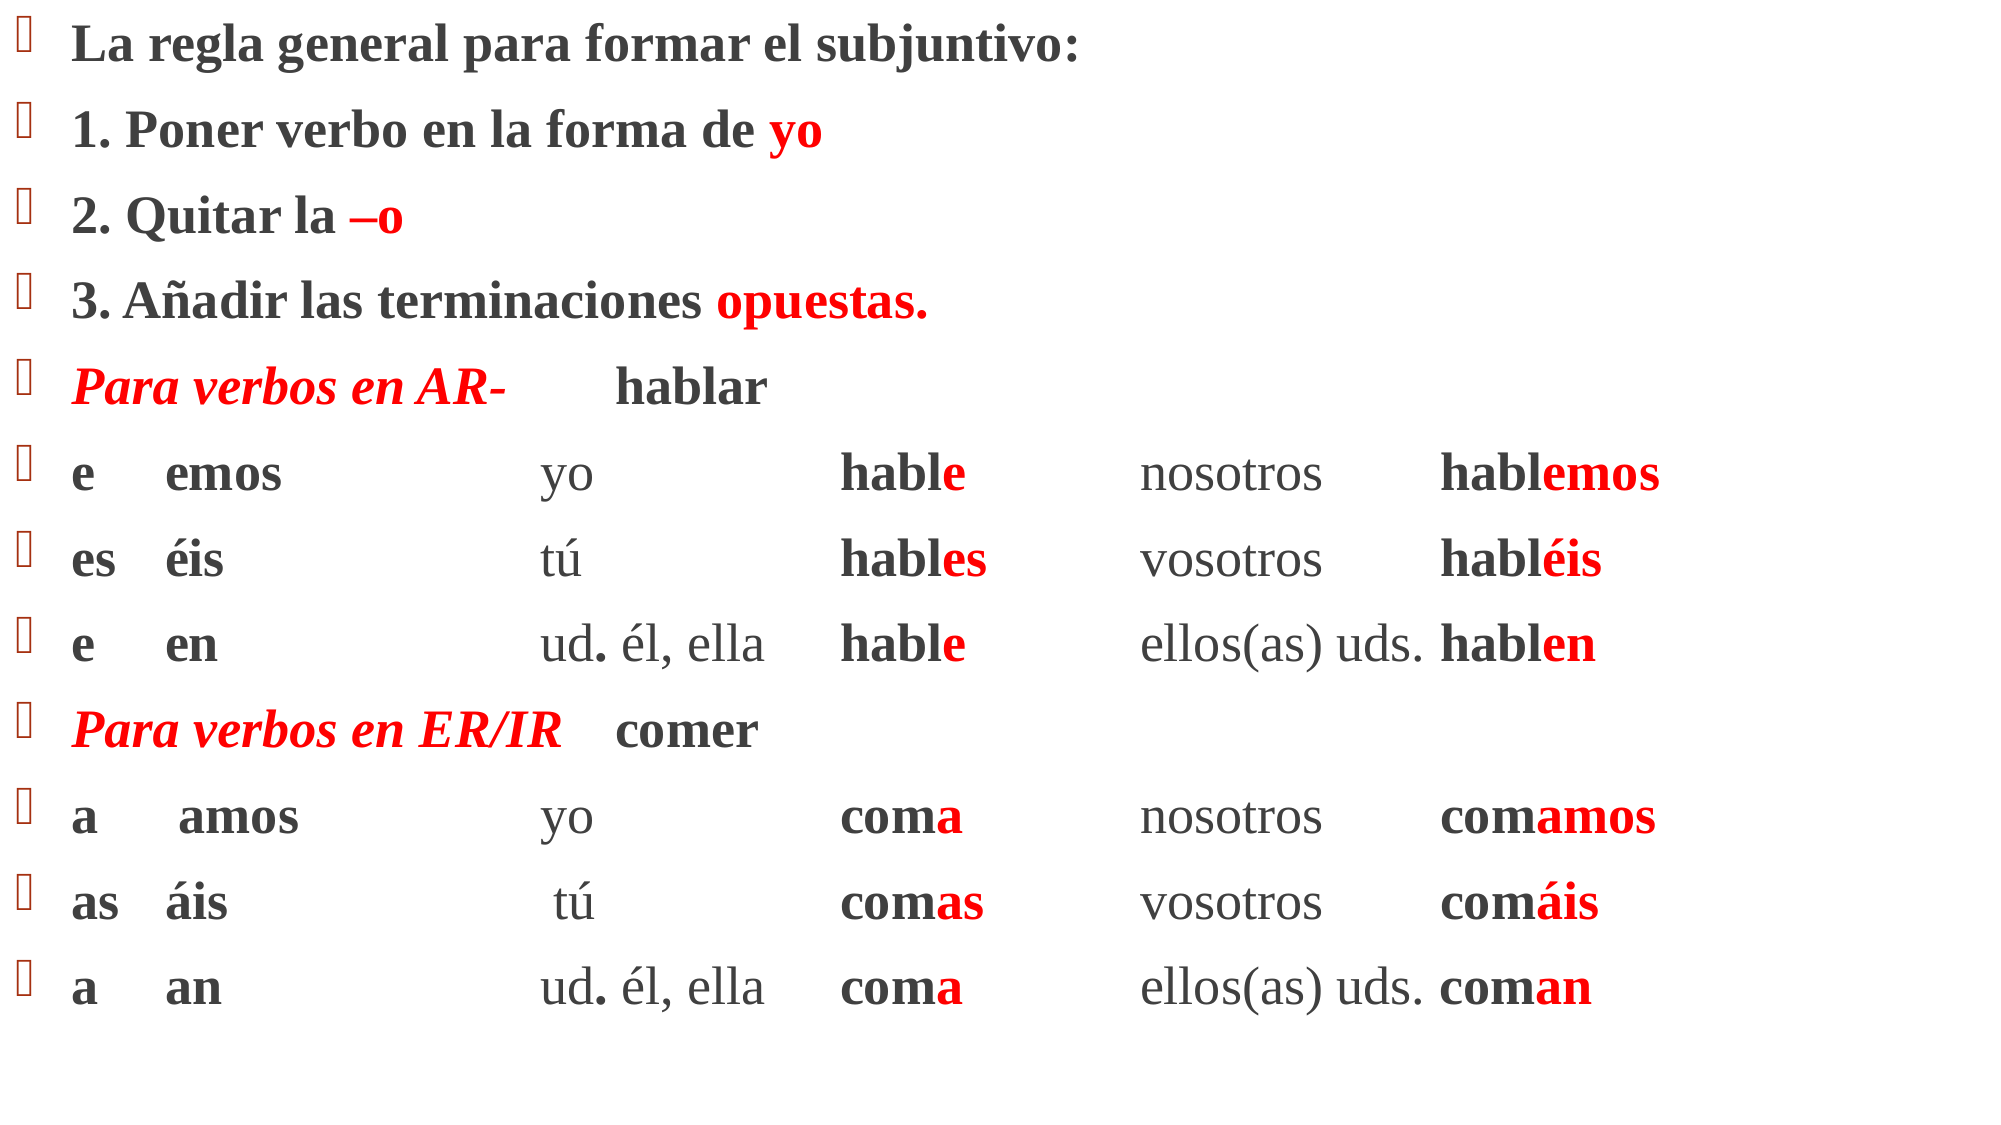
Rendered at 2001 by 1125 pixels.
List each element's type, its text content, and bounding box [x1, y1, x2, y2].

list La regla general para formar el subjuntivo: 1. Poner verbo en la forma de yo 2. Quitar la –o 3. Añadir las terminaciones opuestas. Para verbos en AR- hablar e emos yo hable nosotros hablemos es éis tú hables vosotros habléis e en ud. él, ella hable ellos(as) uds. hablen Para verbos en ER/IR comer a amos yo coma nosotros comamos as áis tú comas vosotros comáis a an ud. él, ella coma ellos(as) uds. coman [0, 0, 1951, 1109]
